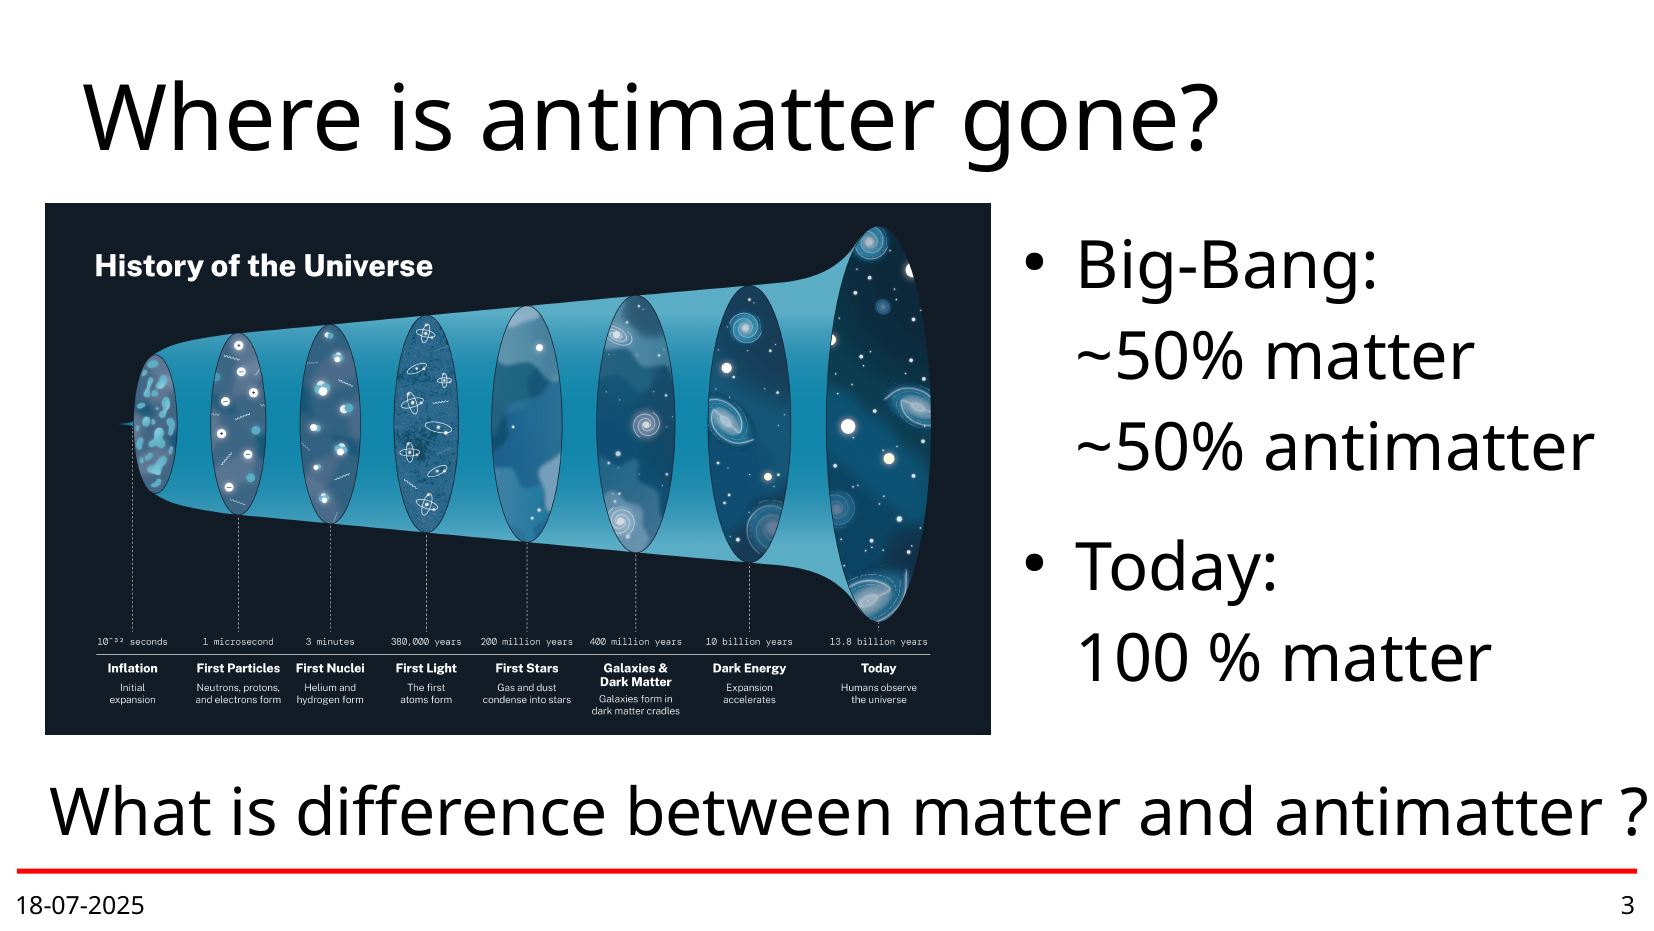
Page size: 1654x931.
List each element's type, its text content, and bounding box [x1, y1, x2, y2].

list What is difference between matter and antimatter ? [0, 765, 1654, 856]
title Where is antimatter gone? [82, 37, 1571, 193]
picture [45, 203, 991, 736]
list Big-Bang: ~50% matter ~50% antimatter Today: 100 % matter [1005, 217, 1636, 736]
